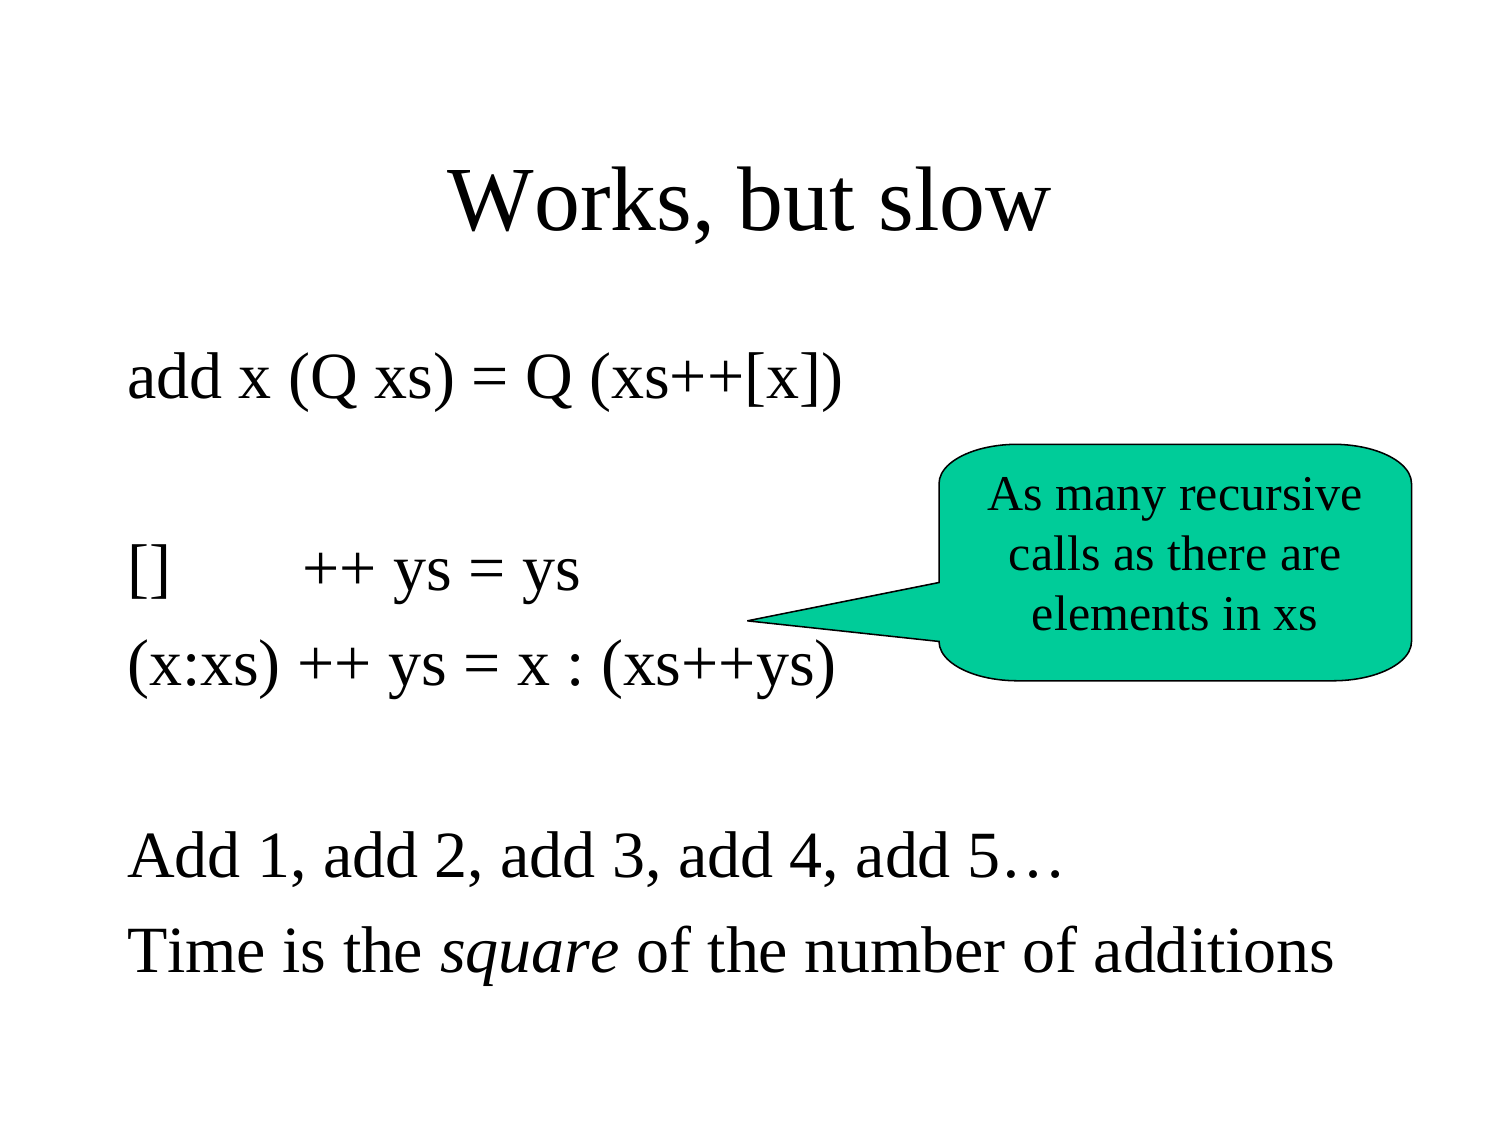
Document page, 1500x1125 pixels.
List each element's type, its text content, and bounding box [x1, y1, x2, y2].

text_box As many recursive calls as there are elements in xs [747, 444, 1412, 681]
list add x (Q xs) = Q (xs++[x]) [] ++ ys = ys (x:xs) ++ ys = x : (xs++ys) Add 1, add 2, add 3, add 4, add 5… Time is the square of the number of additions [112, 324, 1388, 1000]
title Works, but slow [112, 99, 1388, 288]
